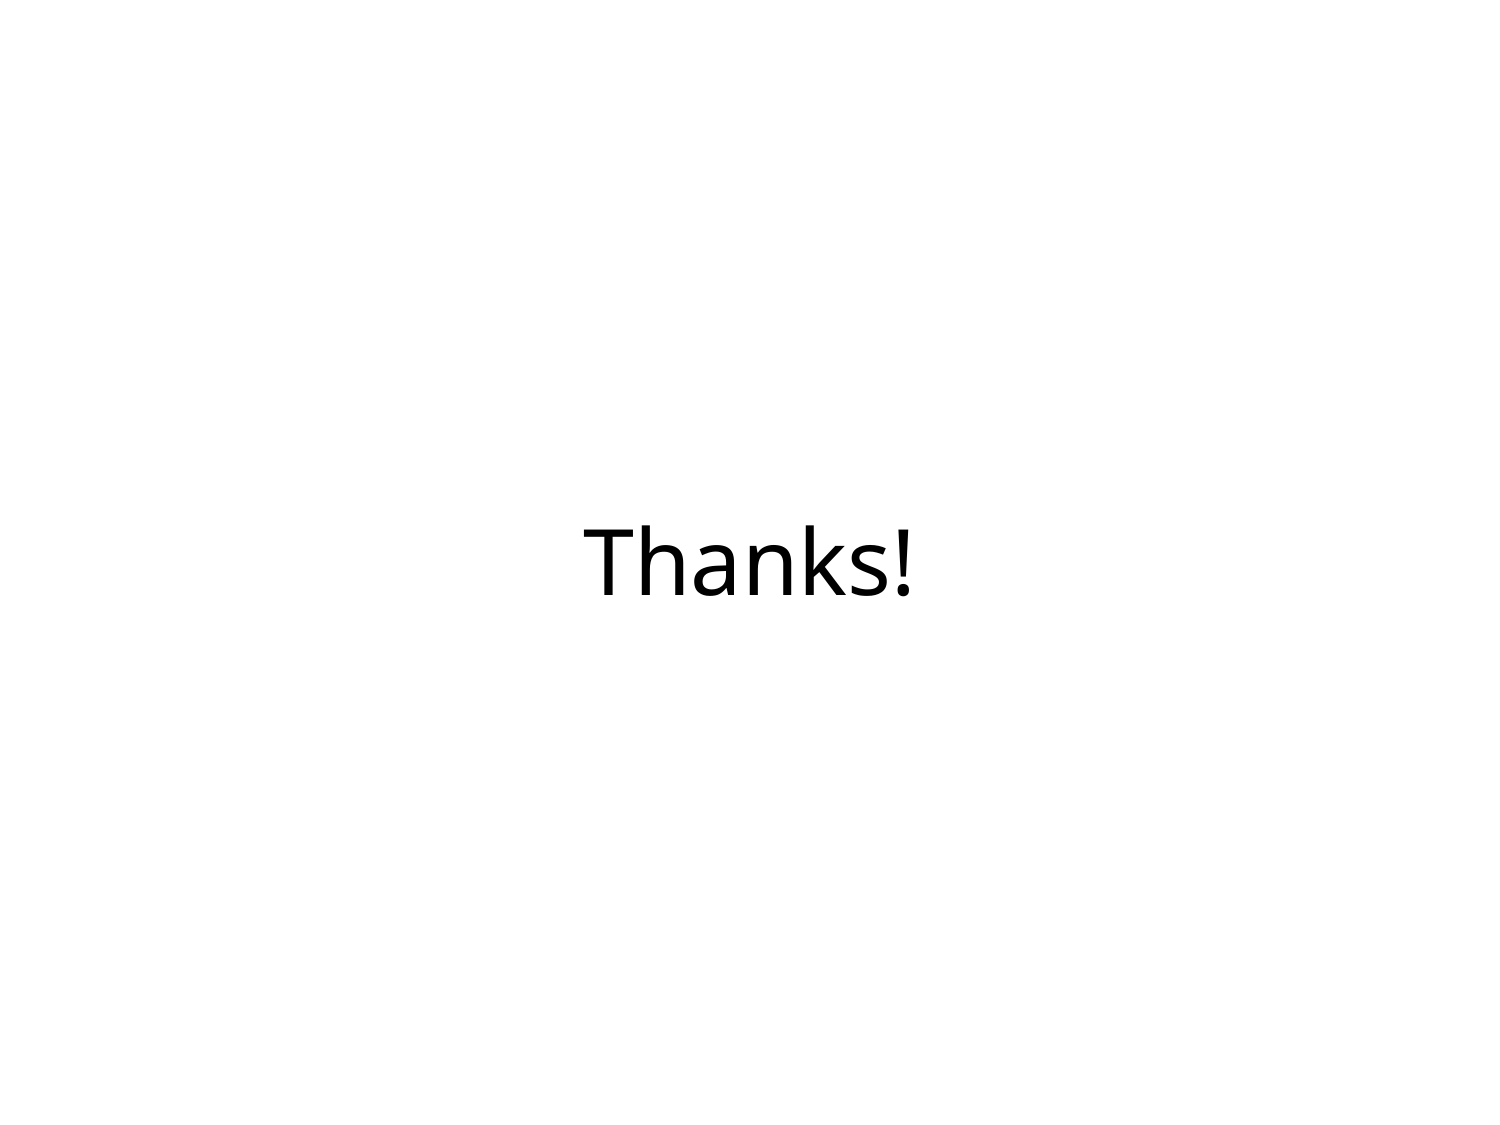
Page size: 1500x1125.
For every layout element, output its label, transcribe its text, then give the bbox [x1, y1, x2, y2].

title Thanks! [103, 457, 1397, 675]
